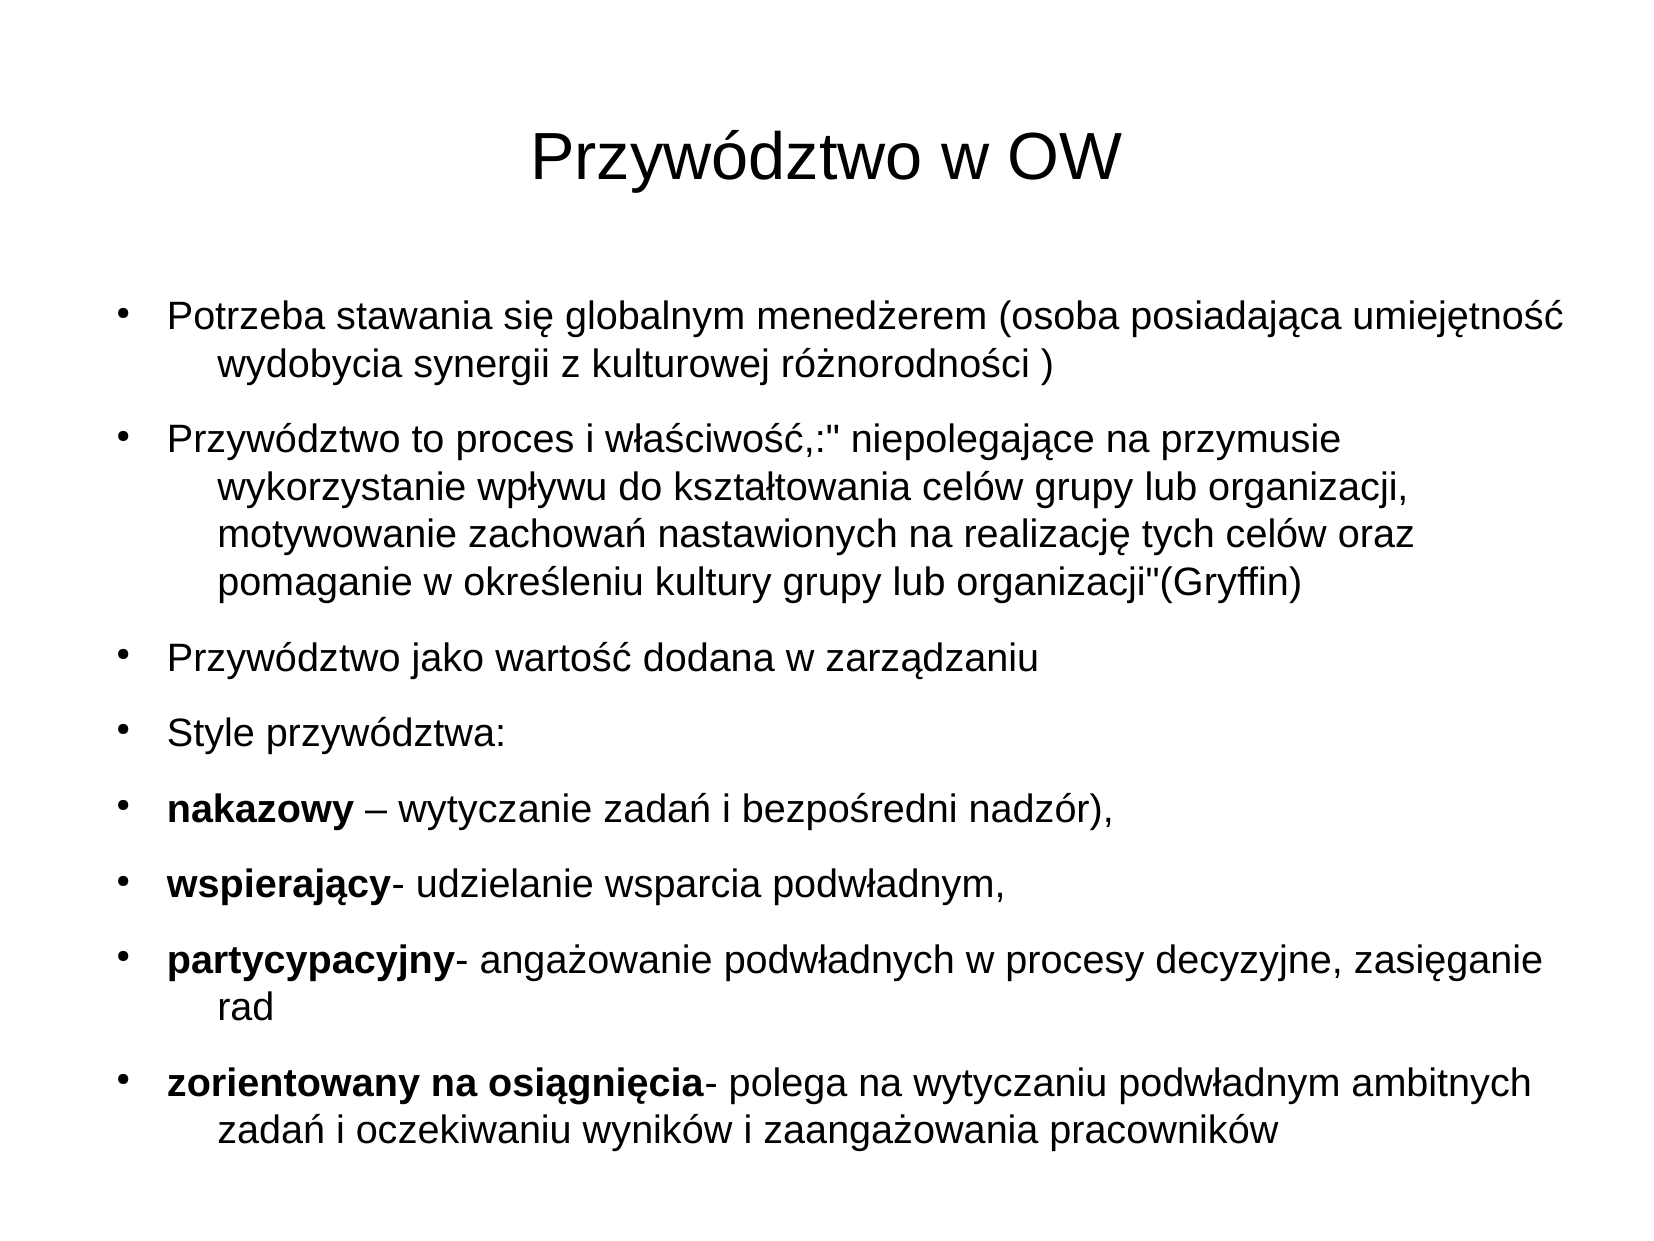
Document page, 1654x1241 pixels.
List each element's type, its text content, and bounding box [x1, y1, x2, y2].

title Przywództwo w OW [82, 49, 1571, 257]
list Potrzeba stawania się globalnym menedżerem (osoba posiadająca umiejętność wydobycia synergii z kulturowej różnorodności ) Przywództwo to proces i właściwość,:" niepolegające na przymusie wykorzystanie wpływu do kształtowania celów grupy lub organizacji, motywowanie zachowań nastawionych na realizację tych celów oraz pomaganie w określeniu kultury grupy lub organizacji"(Gryffin) Przywództwo jako wartość dodana w zarządzaniu Style przywództwa: nakazowy – wytyczanie zadań i bezpośredni nadzór), wspierający- udzielanie wsparcia podwładnym, partycypacyjny- angażowanie podwładnych w procesy decyzyjne, zasięganie rad zorientowany na osiągnięcia- polega na wytyczaniu podwładnym ambitnych zadań i oczekiwaniu wyników i zaangażowania pracowników [82, 290, 1571, 1156]
